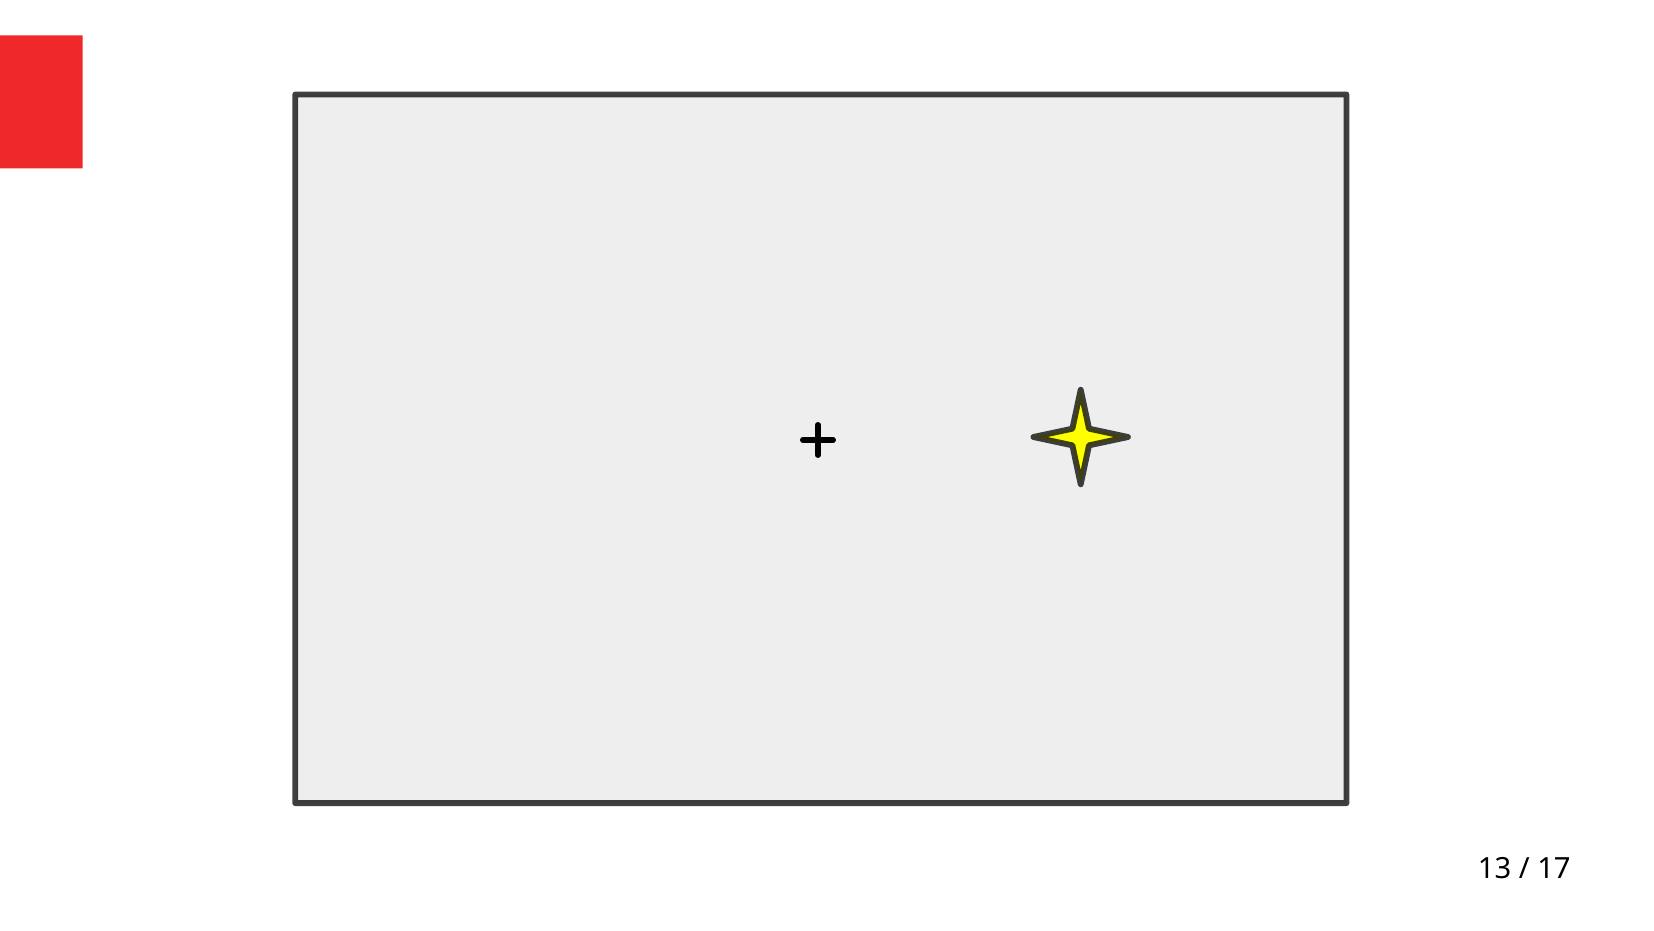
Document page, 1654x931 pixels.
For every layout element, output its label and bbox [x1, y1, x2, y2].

text_box [295, 94, 1347, 804]
